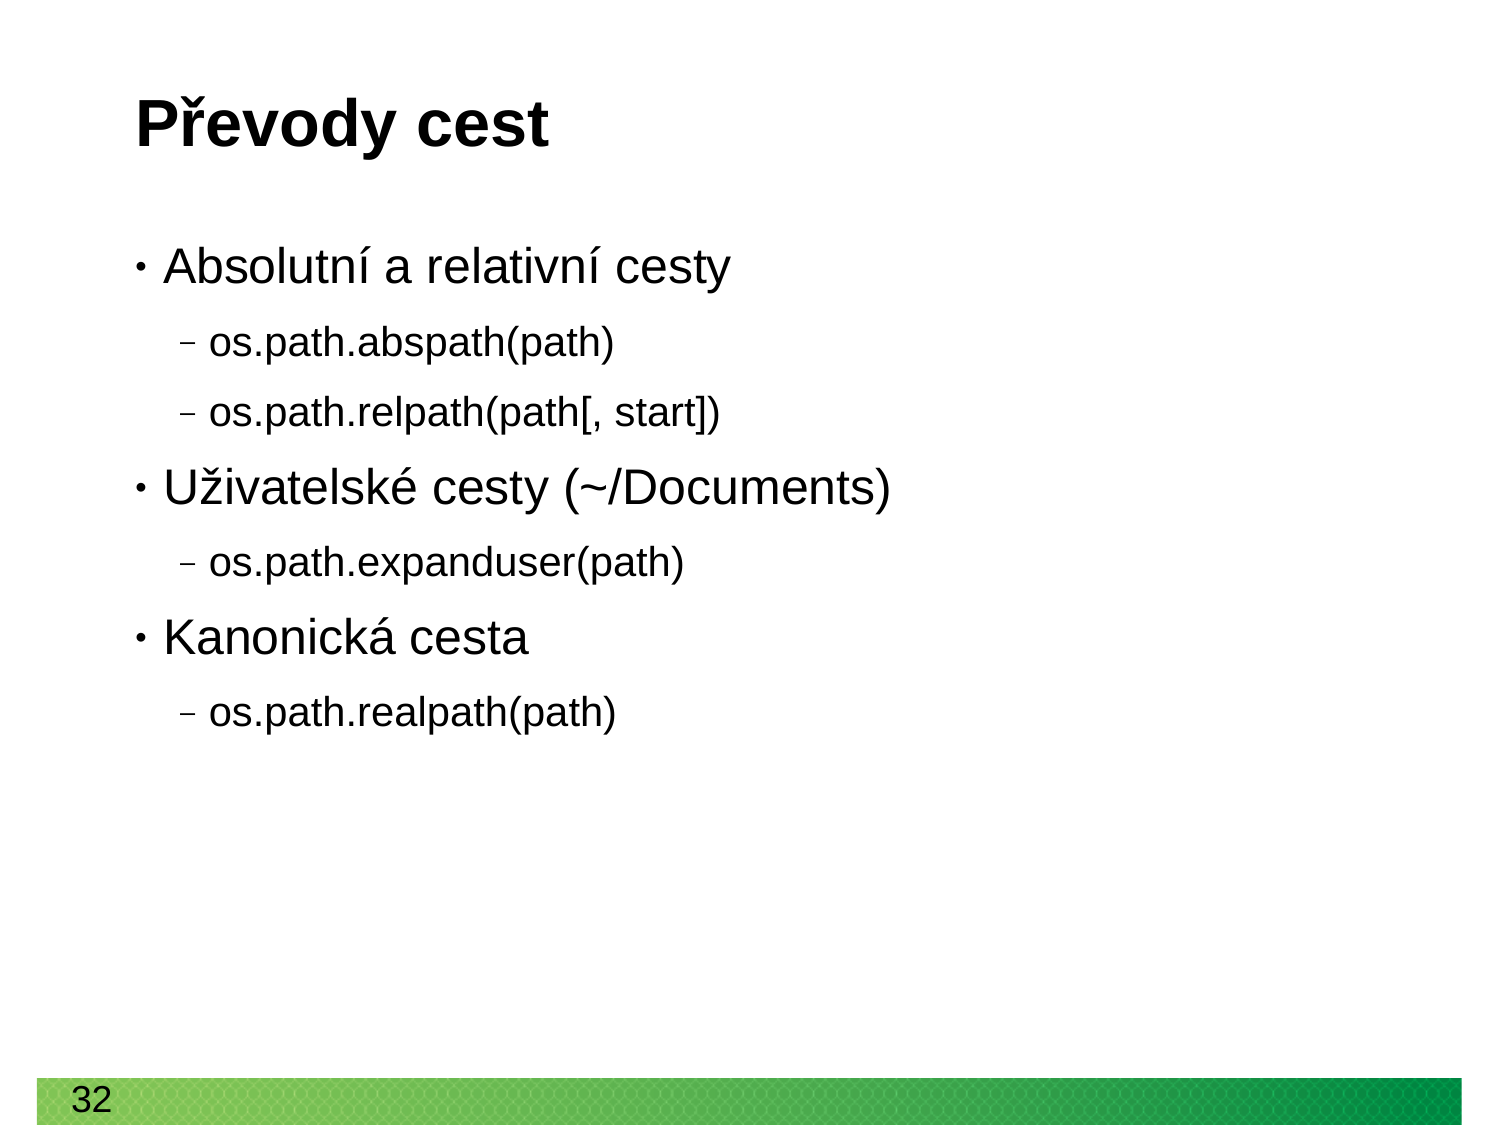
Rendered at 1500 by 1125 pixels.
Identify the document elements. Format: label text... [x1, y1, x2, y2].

picture [36, 1078, 1462, 1125]
title Převody cest [135, 41, 1372, 204]
list Absolutní a relativní cesty os.path.abspath(path) os.path.relpath(path[, start]) Uživatelské cesty (~/Documents) os.path.expanduser(path) Kanonická cesta os.path.realpath(path) [135, 238, 1372, 892]
